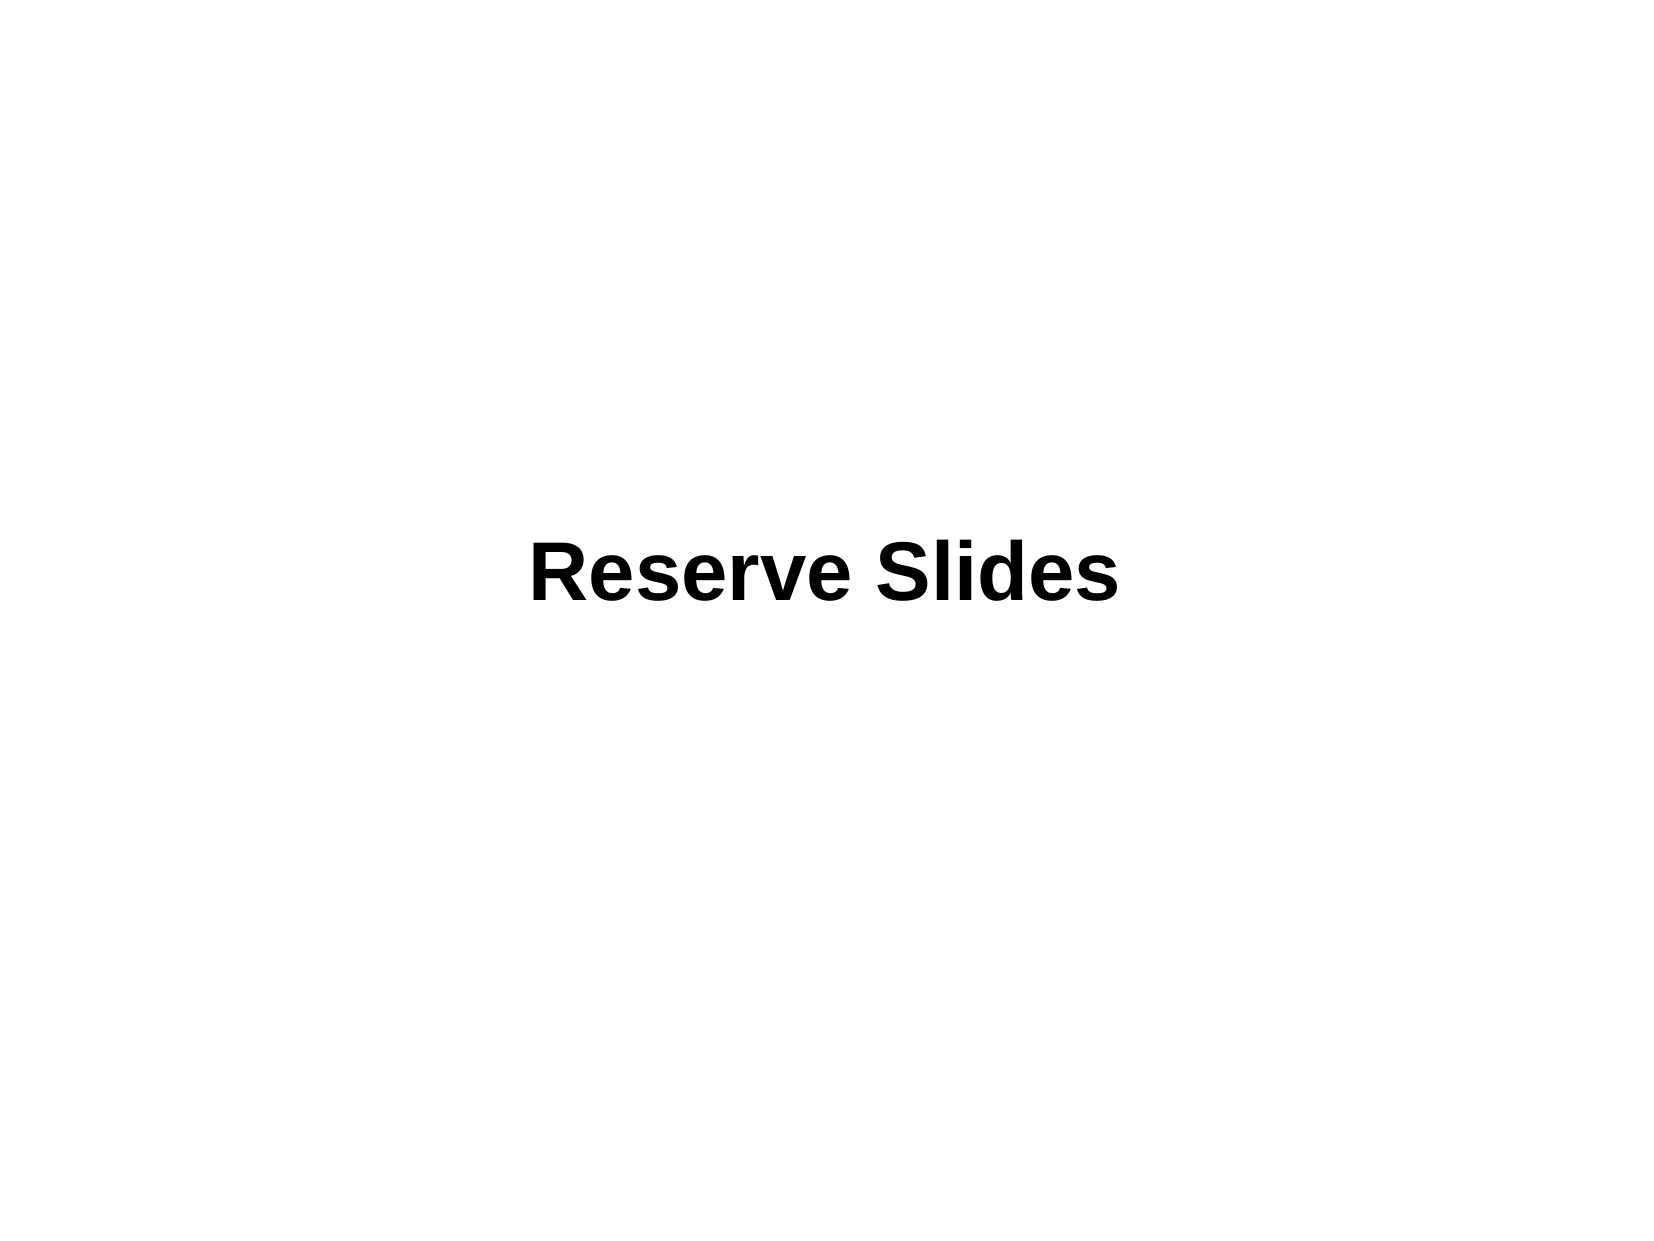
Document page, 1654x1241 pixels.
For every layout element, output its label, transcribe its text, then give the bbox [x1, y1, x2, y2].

text_box Reserve Slides [37, 516, 1613, 617]
